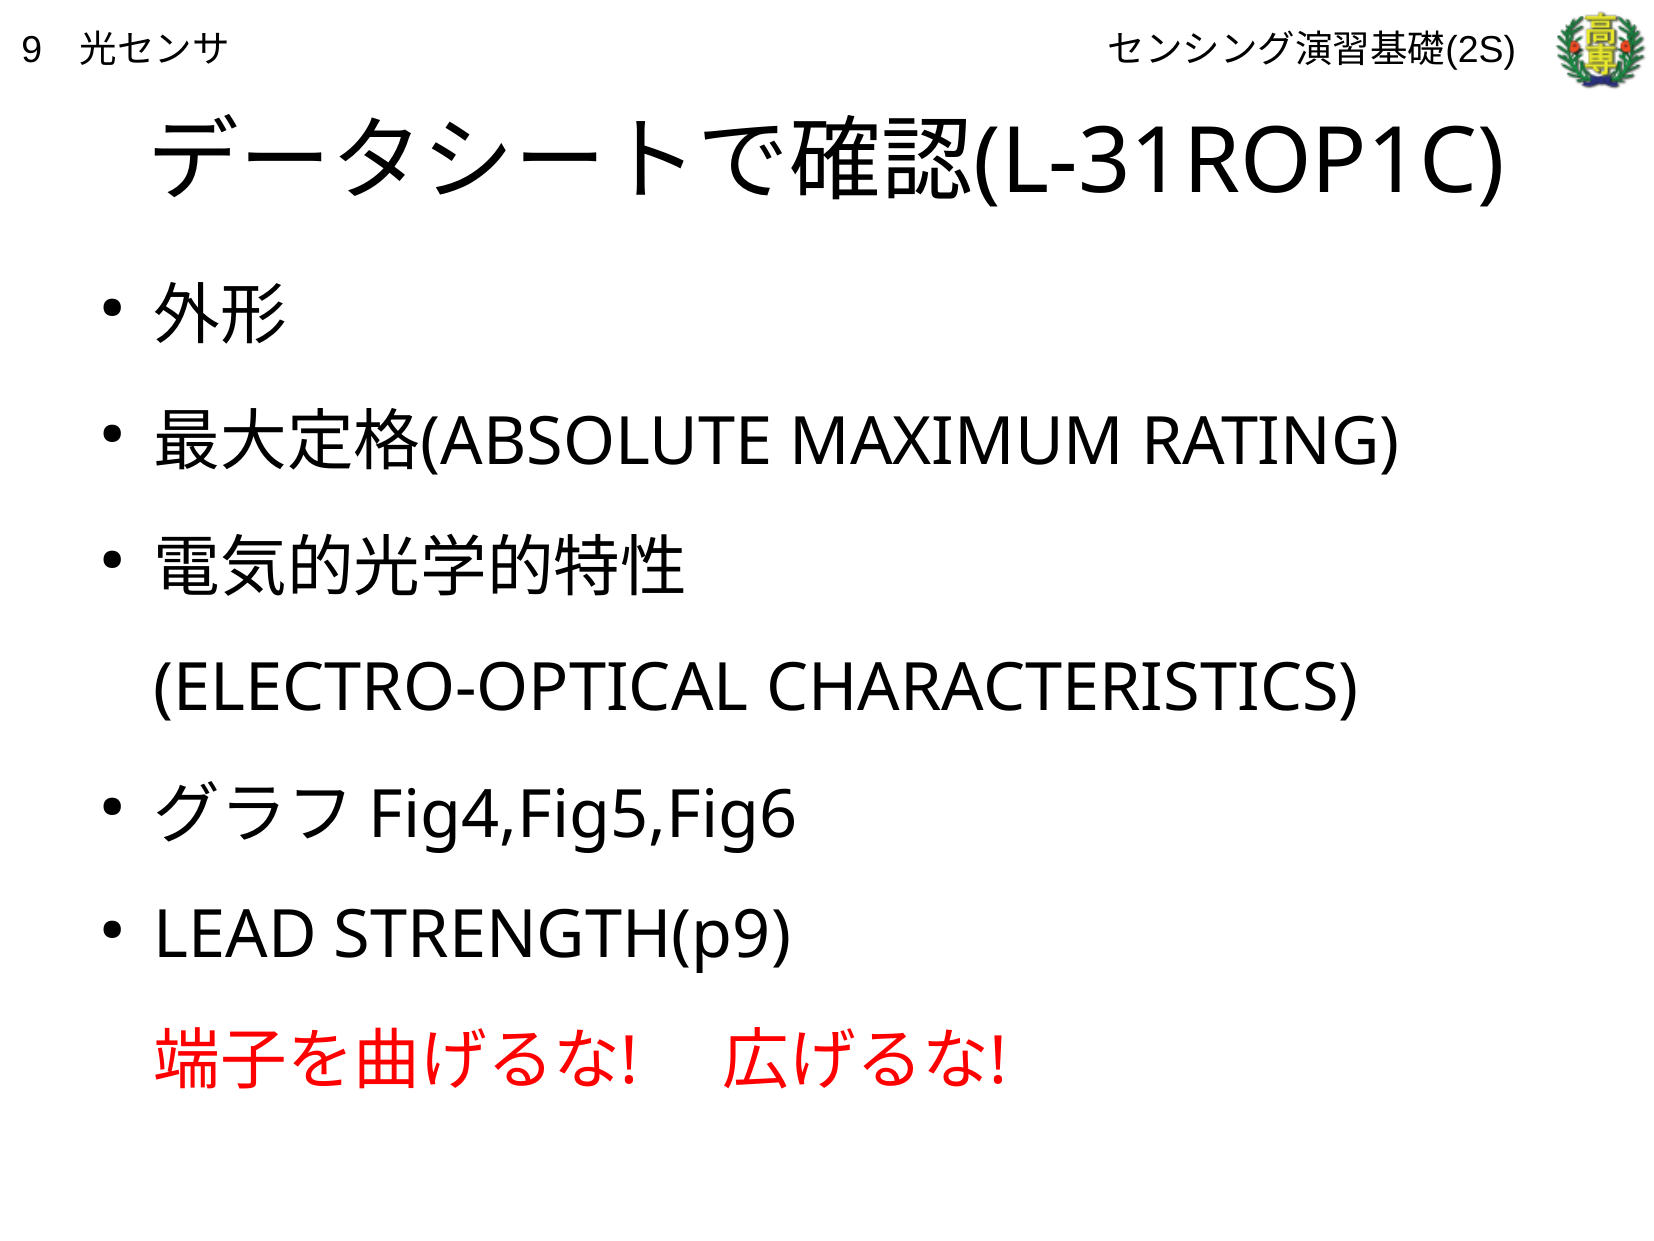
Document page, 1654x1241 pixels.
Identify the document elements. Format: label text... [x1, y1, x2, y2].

picture [1553, 2, 1650, 99]
text_box センシング演習基礎(2S) [1077, 11, 1531, 75]
text_box 9 光センサ [6, 11, 923, 75]
title データシートで確認(L-31ROP1C) [82, 49, 1571, 257]
list 外形 最大定格(ABSOLUTE MAXIMUM RATING) 電気的光学的特性 (ELECTRO-OPTICAL CHARACTERISTICS) グラフ Fig4,Fig5,Fig6 LEAD STRENGTH(p9) 端子を曲げるな! 広げるな! [82, 260, 1538, 1042]
